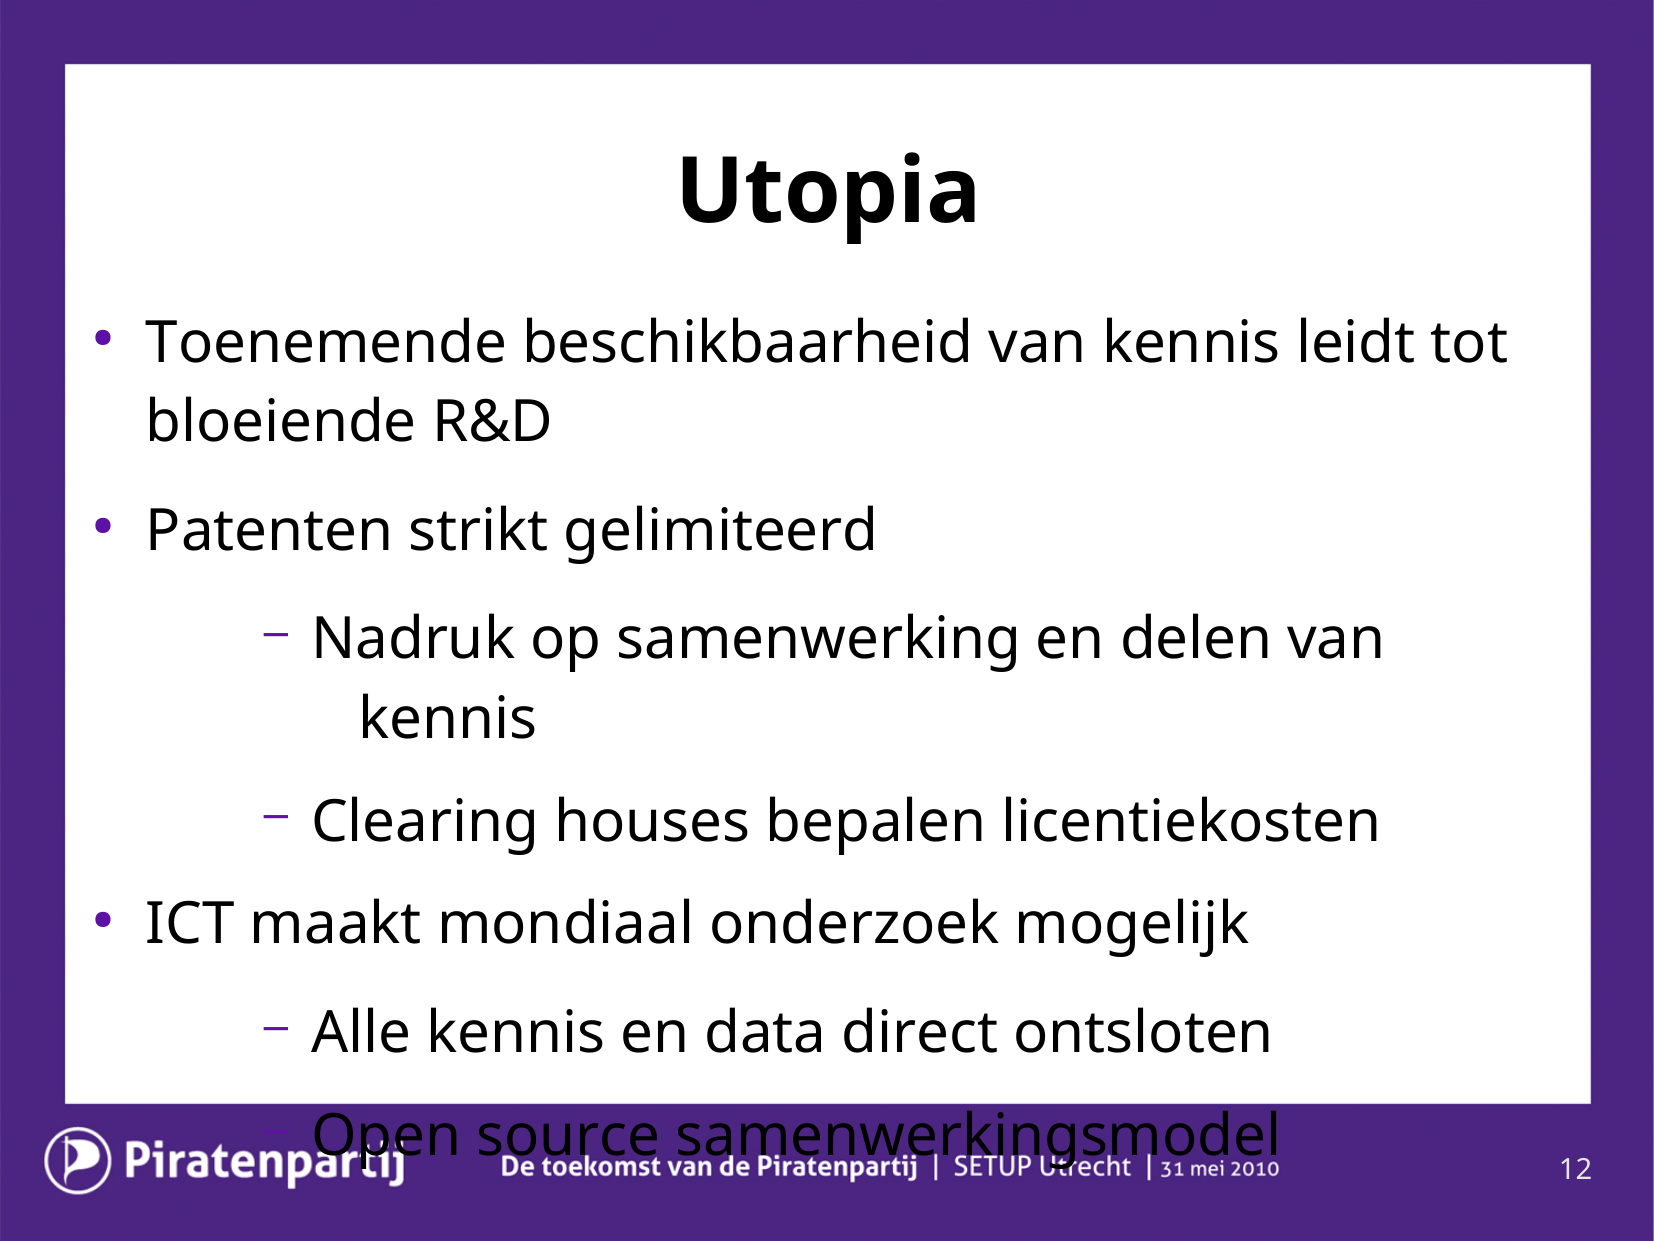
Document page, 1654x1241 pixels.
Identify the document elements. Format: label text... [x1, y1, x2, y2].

list Toenemende beschikbaarheid van kennis leidt tot bloeiende R&D Patenten strikt gelimiteerd Nadruk op samenwerking en delen van kennis Clearing houses bepalen licentiekosten ICT maakt mondiaal onderzoek mogelijk Alle kennis en data direct ontsloten Open source samenwerkingsmodel [75, 300, 1576, 1141]
picture [0, 0, 1654, 1241]
title Utopia [82, 75, 1576, 300]
